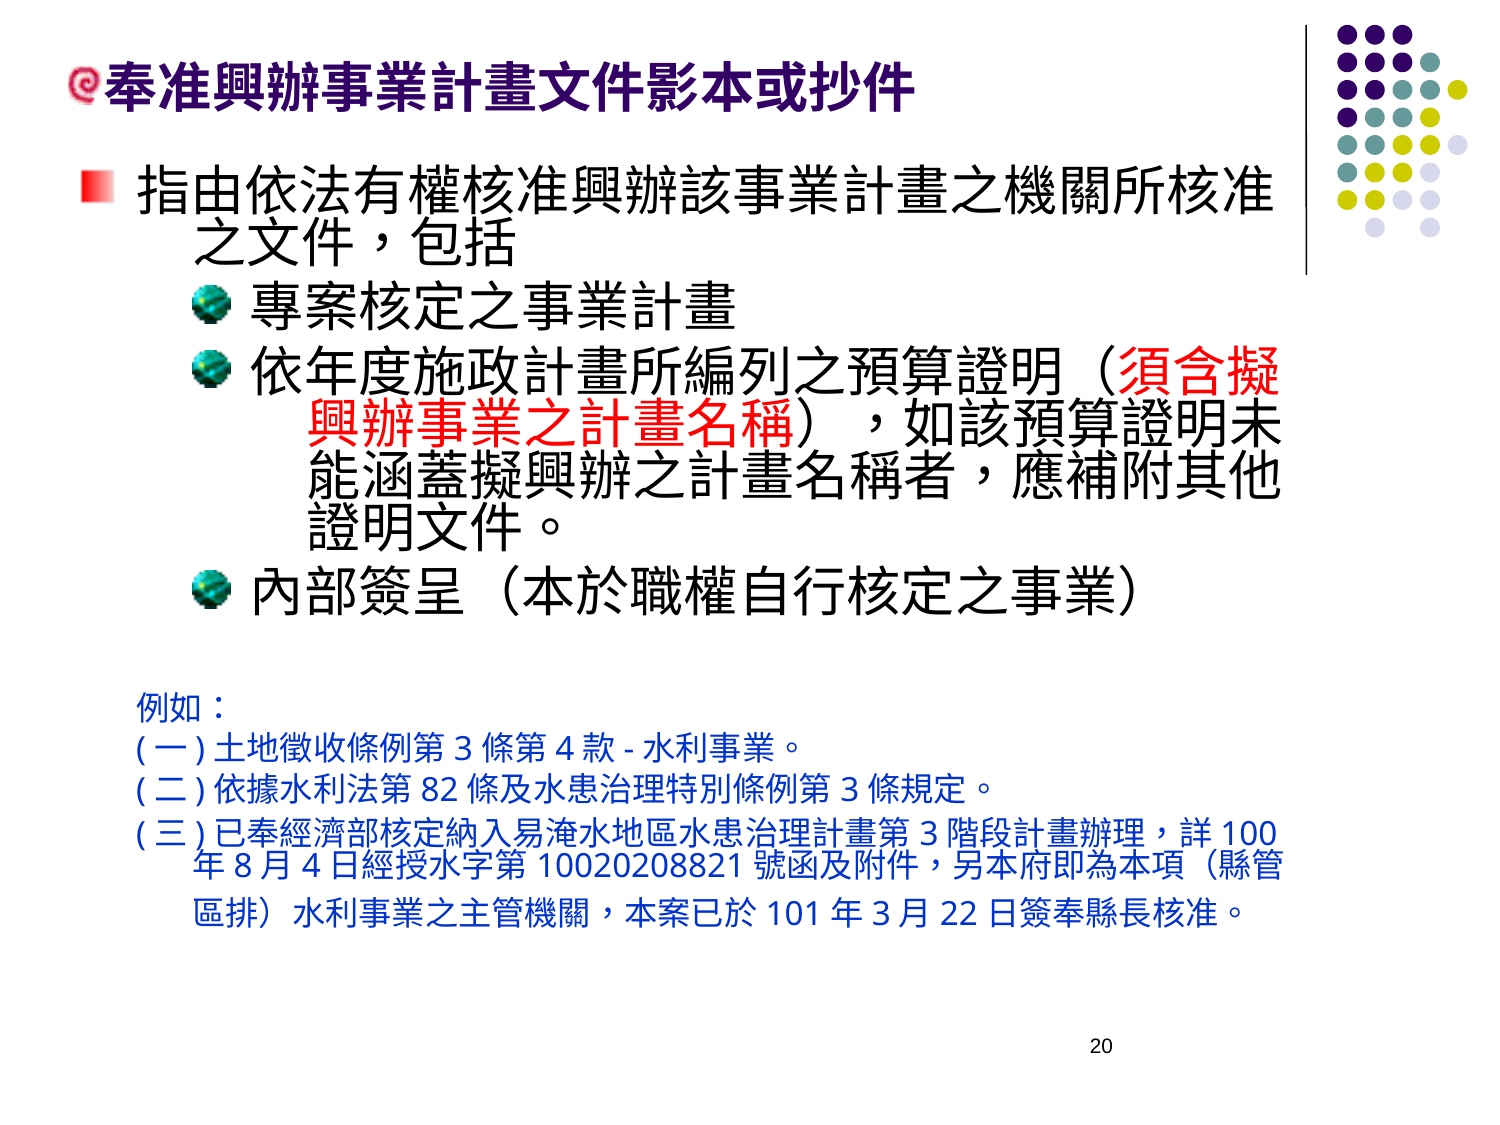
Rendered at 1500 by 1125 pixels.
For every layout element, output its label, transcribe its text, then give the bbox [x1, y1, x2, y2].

text_box [1074, 1025, 1426, 1101]
list 指由依法有權核准興辦該事業計畫之機關所核准之文件，包括 專案核定之事業計畫 依年度施政計畫所編列之預算證明（須含擬興辦事業之計畫名稱），如該預算證明未能涵蓋擬興辦之計畫名稱者，應補附其他證明文件。 內部簽呈（本於職權自行核定之事業） 例如： (一)土地徵收條例第3條第4款-水利事業。 (二)依據水利法第82條及水患治理特別條例第3條規定。 (三)已奉經濟部核定納入易淹水地區水患治理計畫第3階段計畫辦理，詳100年8月4日經授水字第10020208821號函及附件，另本府即為本項（縣管區排）水利事業之主管機關，本案已於101年3月22日簽奉縣長核准。 [64, 160, 1306, 1024]
title 奉准興辦事業計畫文件影本或抄件 [53, 31, 1329, 126]
